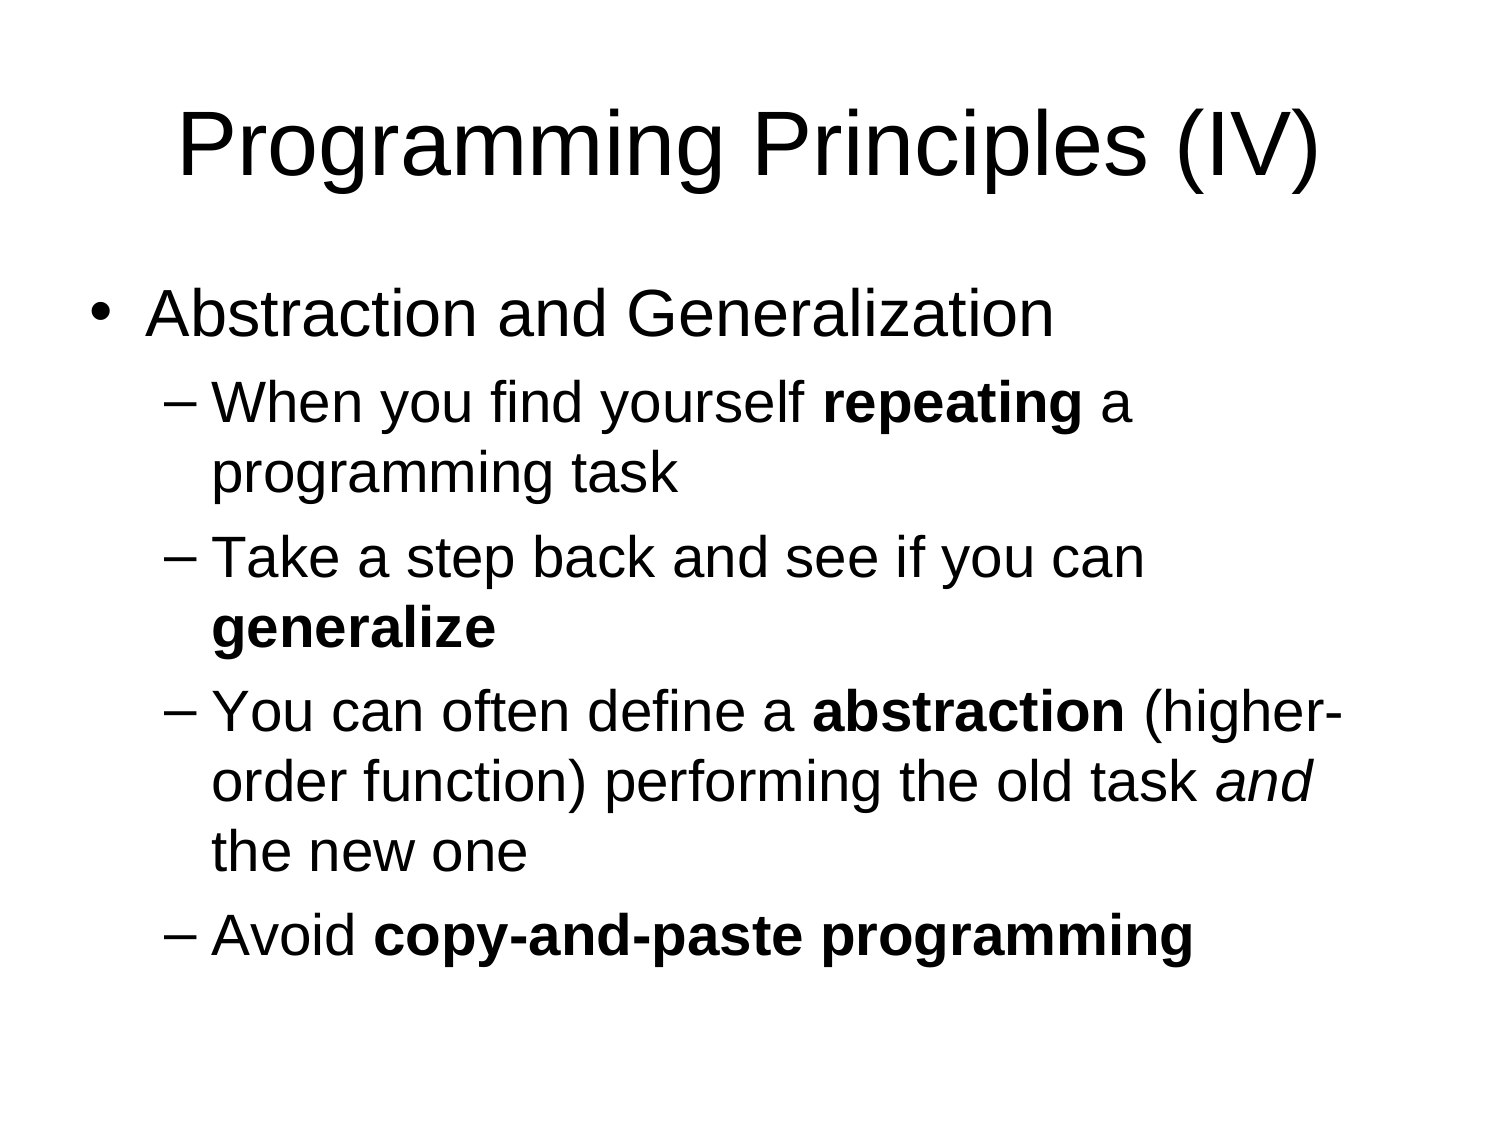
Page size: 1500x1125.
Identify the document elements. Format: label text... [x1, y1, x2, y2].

title Programming Principles (IV) [75, 45, 1426, 233]
list Abstraction and Generalization When you find yourself repeating a programming task Take a step back and see if you can generalize You can often define a abstraction (higher-order function) performing the old task and the new one Avoid copy-and-paste programming [75, 262, 1426, 1005]
